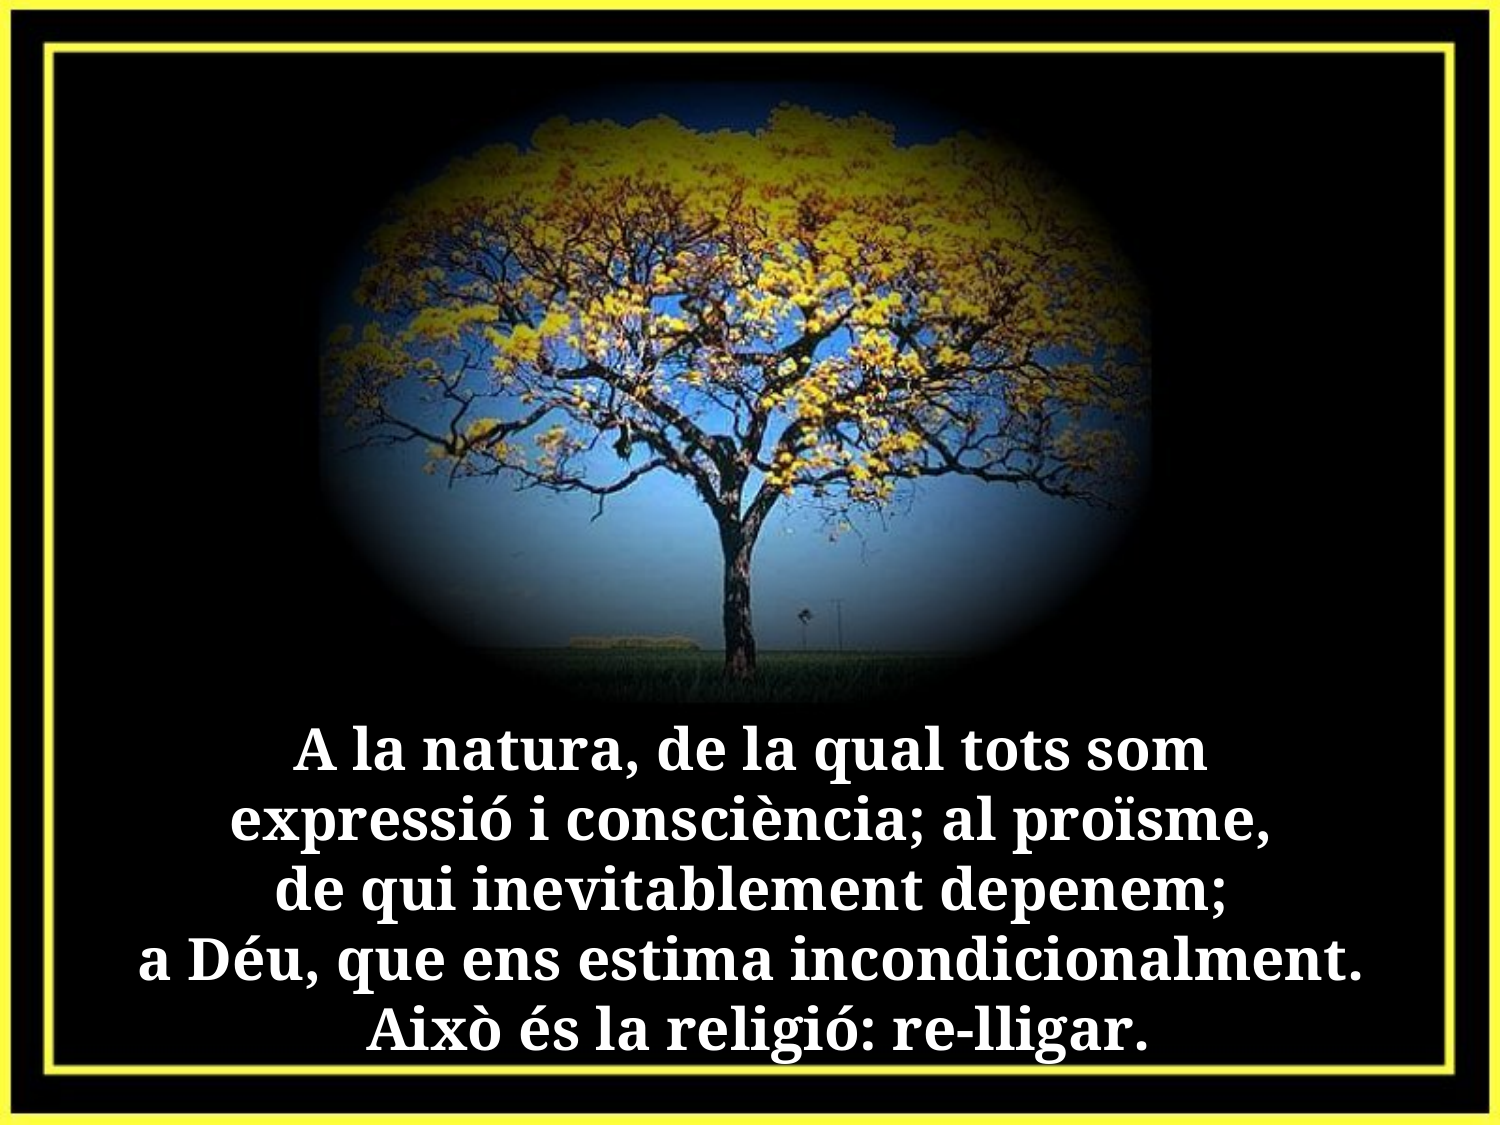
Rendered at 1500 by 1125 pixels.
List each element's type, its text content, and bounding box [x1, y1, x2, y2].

picture [0, 0, 1500, 1125]
text_box A la natura, de la qual tots som expressió i consciència; al proïsme, de qui inevitablement depenem; a Déu, que ens estima incondicionalment. Això és la religió: re-lligar. [53, 704, 1465, 1062]
